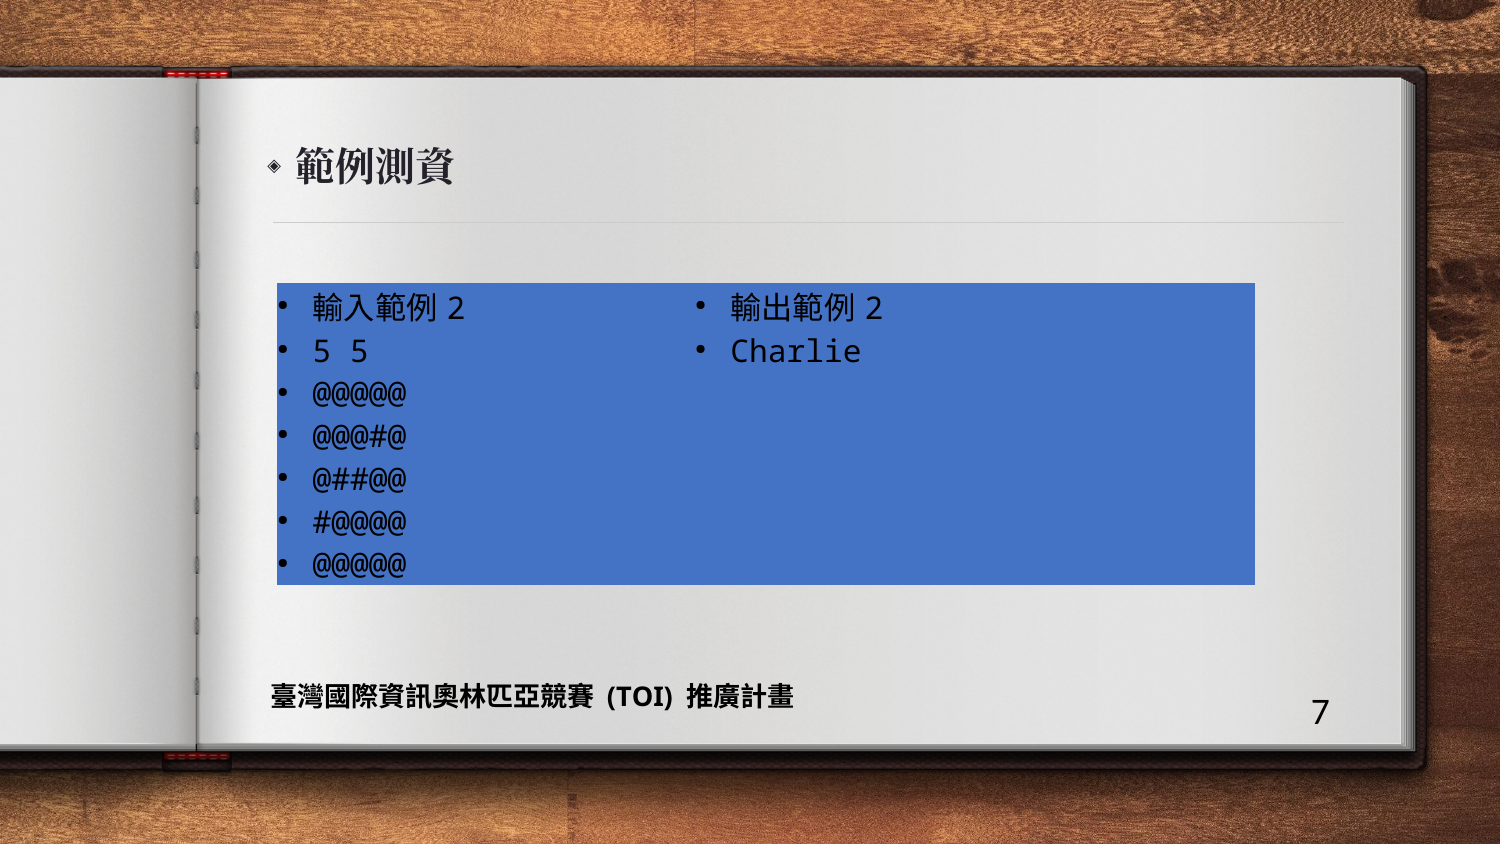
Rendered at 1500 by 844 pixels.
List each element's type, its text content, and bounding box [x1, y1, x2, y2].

text_box [1295, 672, 1386, 737]
list 範例測資 [252, 126, 1194, 205]
table_header 輸入範例2 5 5 @@@@@ @@@#@ @##@@ #@@@@ @@@@@ [277, 283, 695, 585]
table_header 輸出範例2 Charlie [695, 283, 1255, 585]
